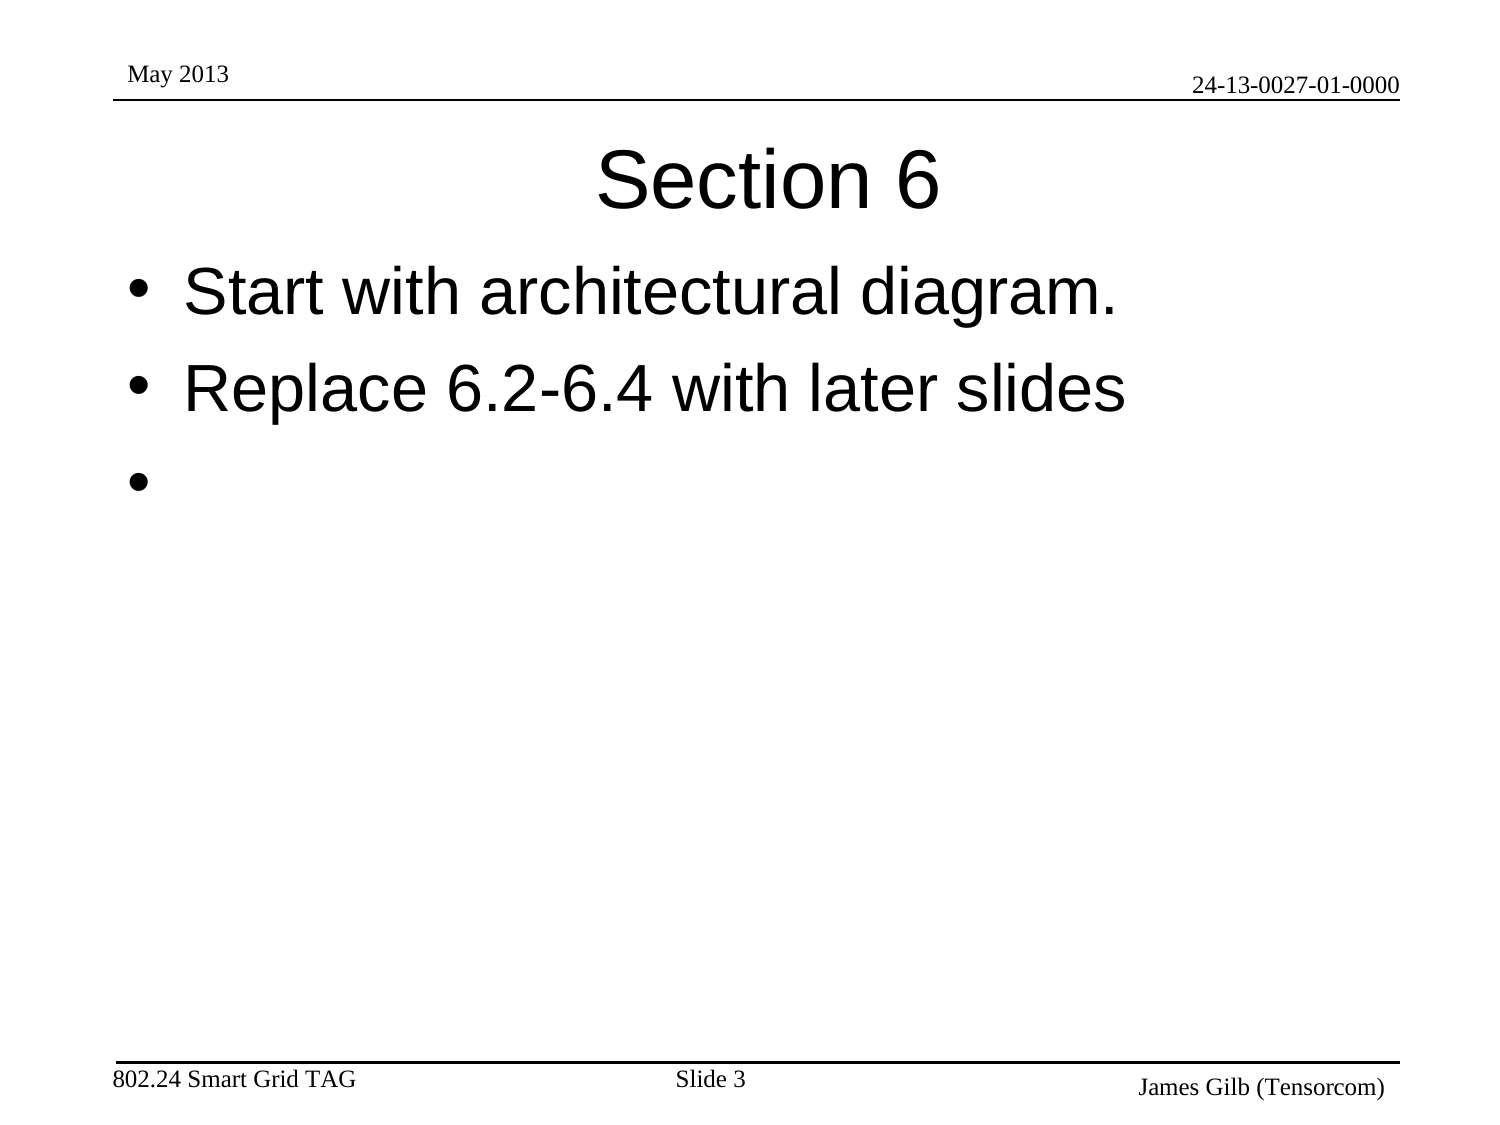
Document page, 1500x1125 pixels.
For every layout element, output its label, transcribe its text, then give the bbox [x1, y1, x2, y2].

list Start with architectural diagram. Replace 6.2-6.4 with later slides [112, 239, 1426, 1051]
title Section 6 [112, 112, 1426, 238]
